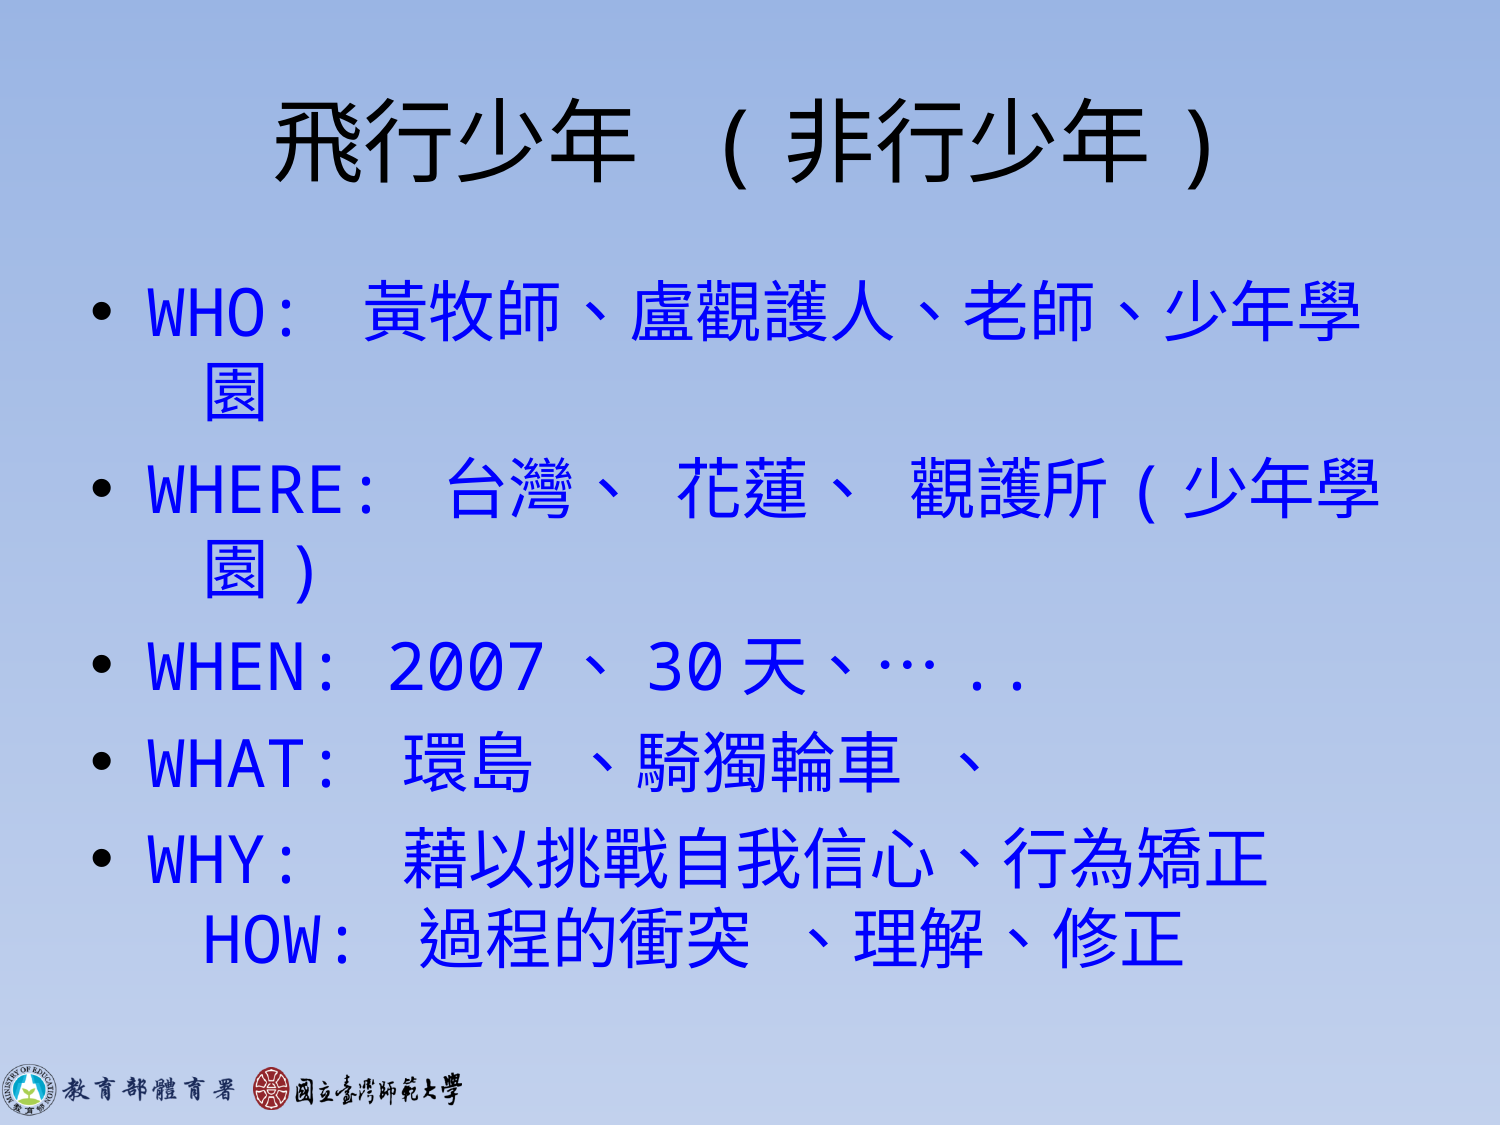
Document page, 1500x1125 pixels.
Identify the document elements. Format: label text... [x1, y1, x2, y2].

list WHO: 黃牧師、盧觀護人、老師、少年學園 WHERE: 台灣、 花蓮、 觀護所(少年學園) WHEN: 2007、30天、….. WHAT: 環島 、騎獨輪車 、 WHY: 藉以挑戰自我信心、行為矯正 HOW: 過程的衝突 、理解、修正 [75, 262, 1426, 1005]
title 飛行少年 (非行少年) [75, 45, 1426, 233]
